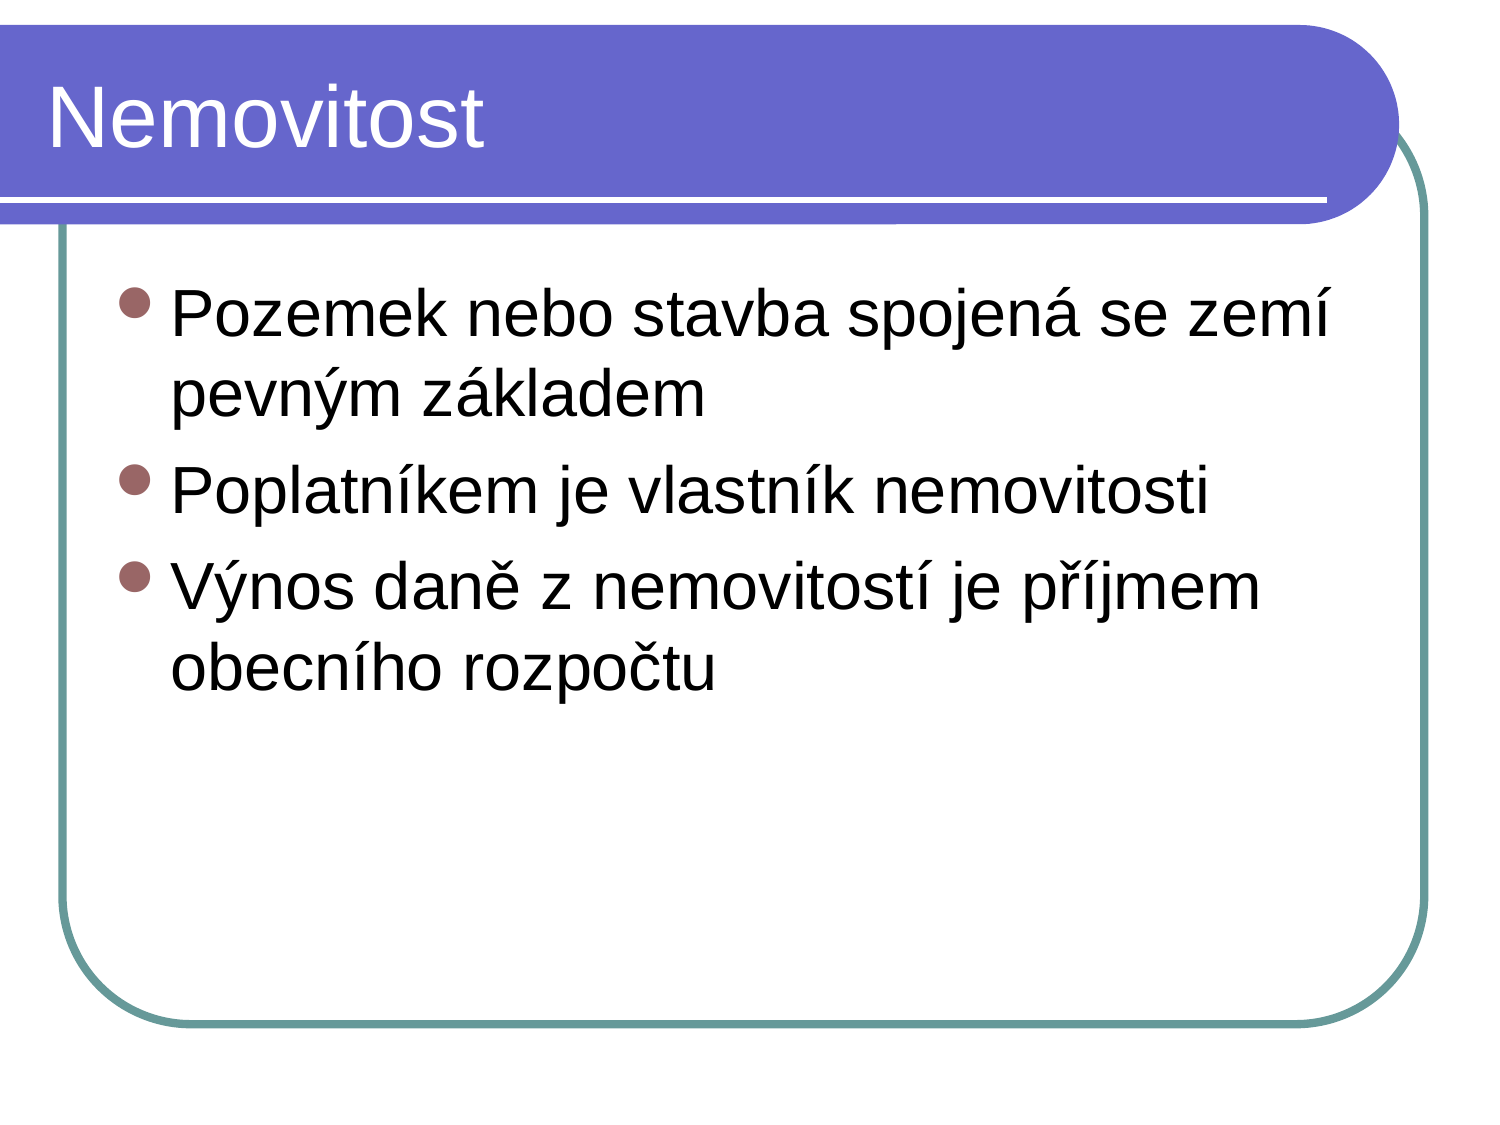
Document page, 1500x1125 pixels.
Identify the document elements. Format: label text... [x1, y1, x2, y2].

title Nemovitost [31, 37, 1347, 188]
list Pozemek nebo stavba spojená se zemí pevným základem Poplatníkem je vlastník nemovitosti Výnos daně z nemovitostí je příjmem obecního rozpočtu [99, 262, 1401, 988]
